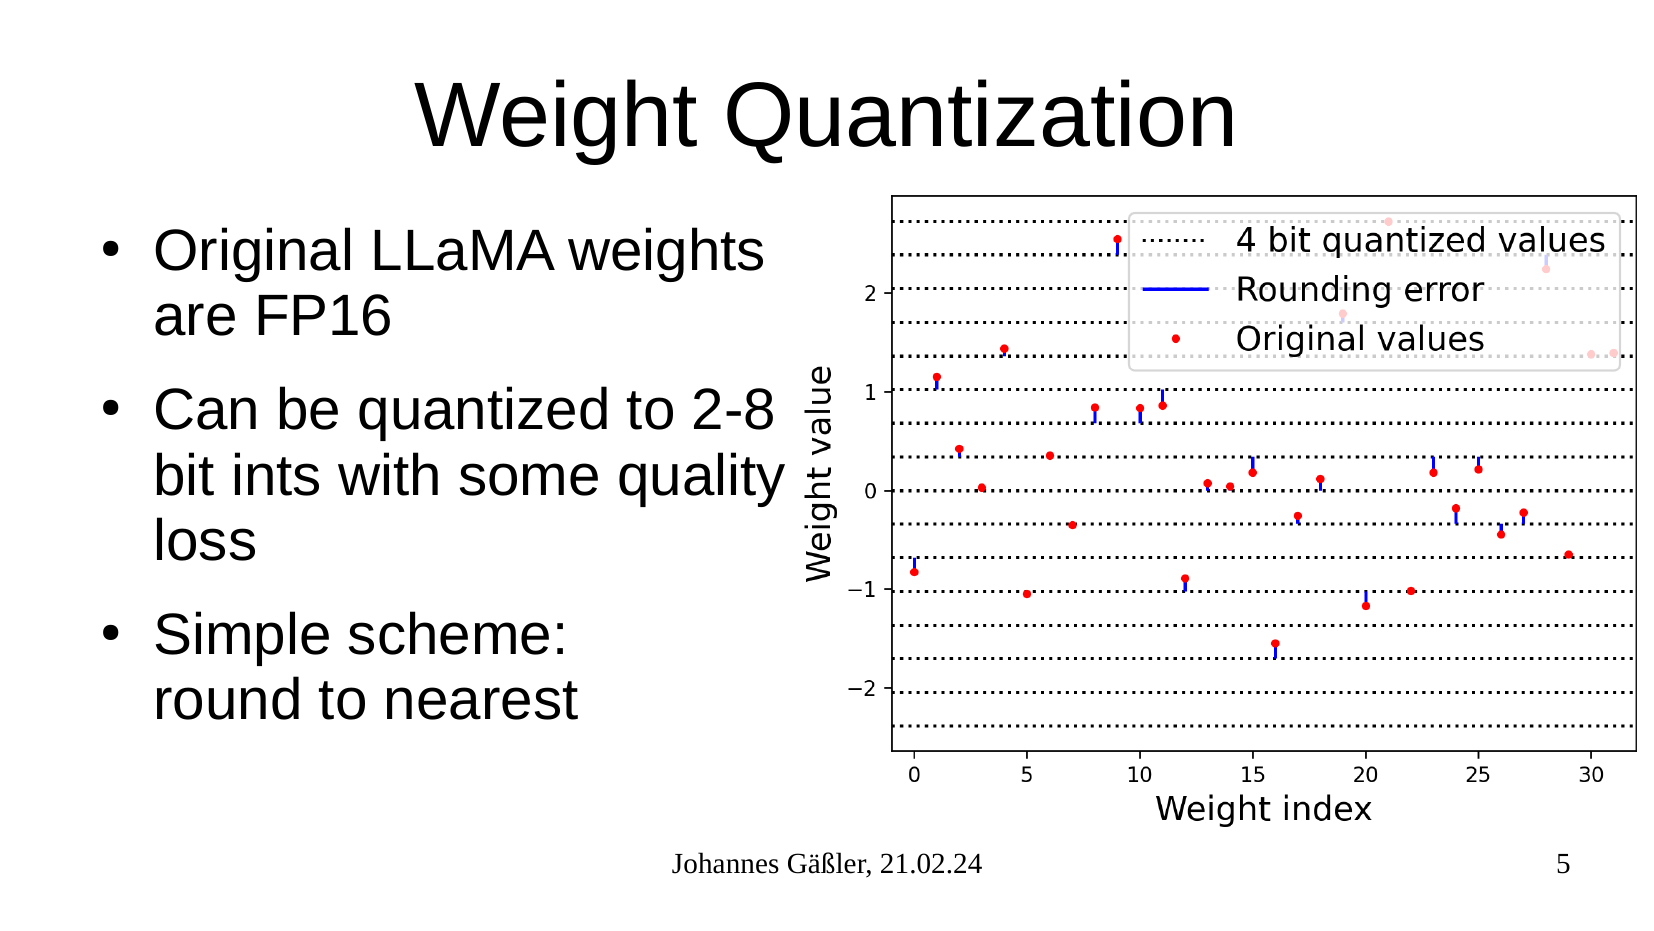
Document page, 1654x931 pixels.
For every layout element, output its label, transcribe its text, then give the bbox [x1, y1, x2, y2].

list Original LLaMA weights are FP16 Can be quantized to 2-8 bit ints with some quality loss Simple scheme: round to nearest [82, 217, 788, 863]
title Weight Quantization [82, 37, 1571, 193]
picture [771, 109, 1654, 830]
